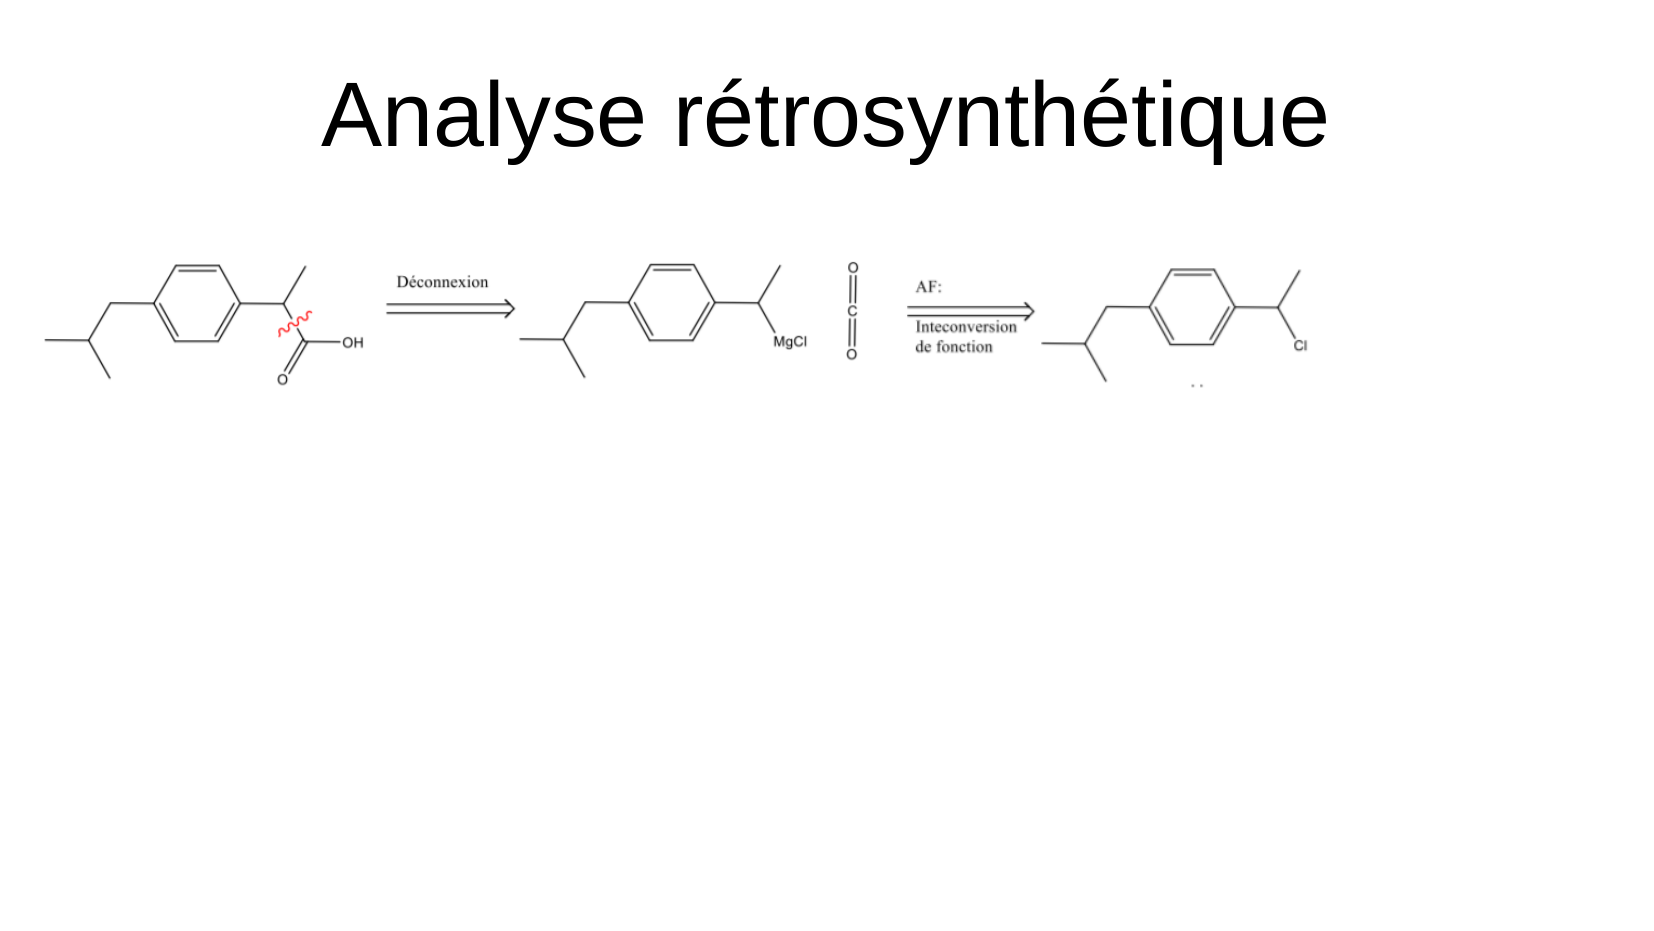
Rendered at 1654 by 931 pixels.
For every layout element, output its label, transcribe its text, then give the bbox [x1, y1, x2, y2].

title Analyse rétrosynthétique [82, 37, 1571, 193]
picture [35, 212, 1347, 413]
